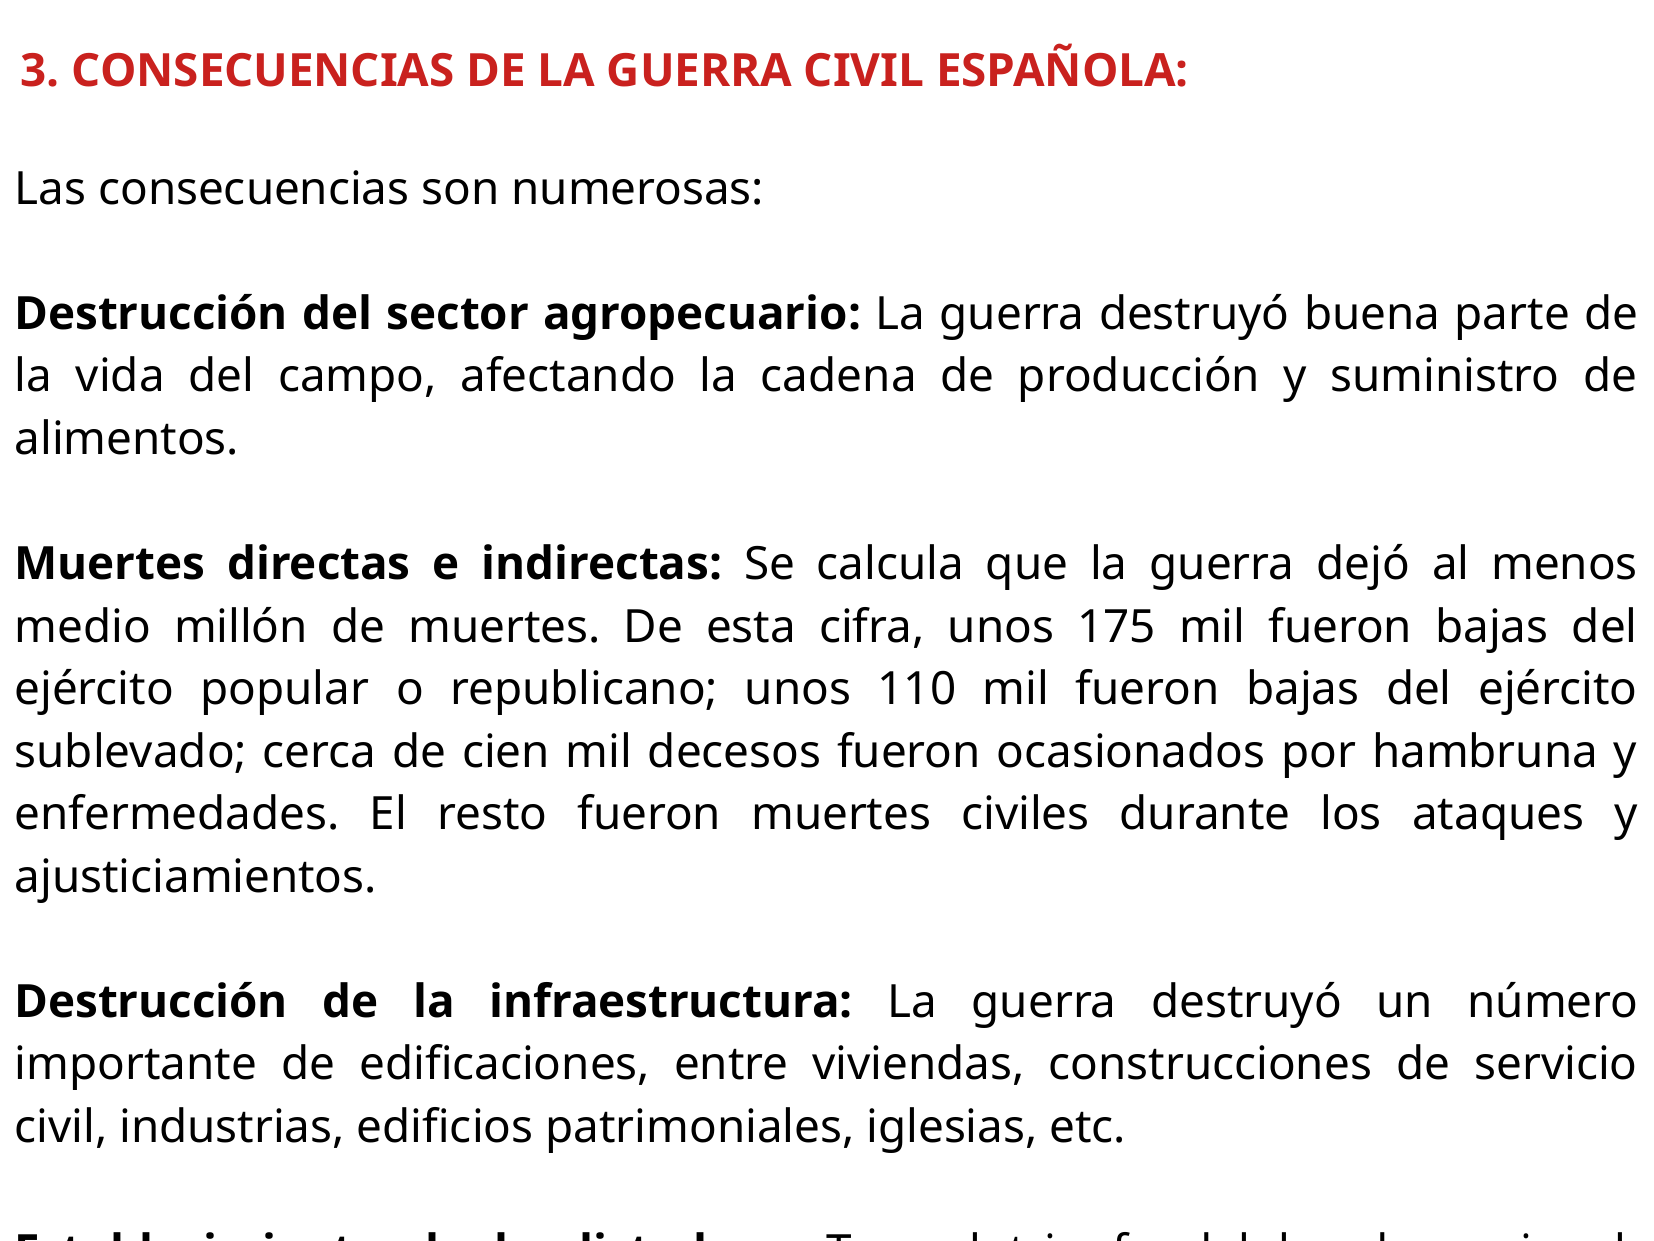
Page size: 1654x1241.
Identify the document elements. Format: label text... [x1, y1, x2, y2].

text_box 3. Consecuencias de la Guerra Civil española: [5, 29, 1536, 119]
text_box Las consecuencias son numerosas: Destrucción del sector agropecuario: La guerra destruyó buena parte de la vida del campo, afectando la cadena de producción y suministro de alimentos. Muertes directas e indirectas: Se calcula que la guerra dejó al menos medio millón de muertes. De esta cifra, unos 175 mil fueron bajas del ejército popular o republicano; unos 110 mil fueron bajas del ejército sublevado; cerca de cien mil decesos fueron ocasionados por hambruna y enfermedades. El resto fueron muertes civiles durante los ataques y ajusticiamientos. Destrucción de la infraestructura: La guerra destruyó un número importante de edificaciones, entre viviendas, construcciones de servicio civil, industrias, edificios patrimoniales, iglesias, etc. Establecimiento de la dictadura: Tras el triunfo del bando nacional, Francisco Franco estableció una dictadura que se prolongó hasta su muerte, en 1975. [0, 147, 1654, 1039]
